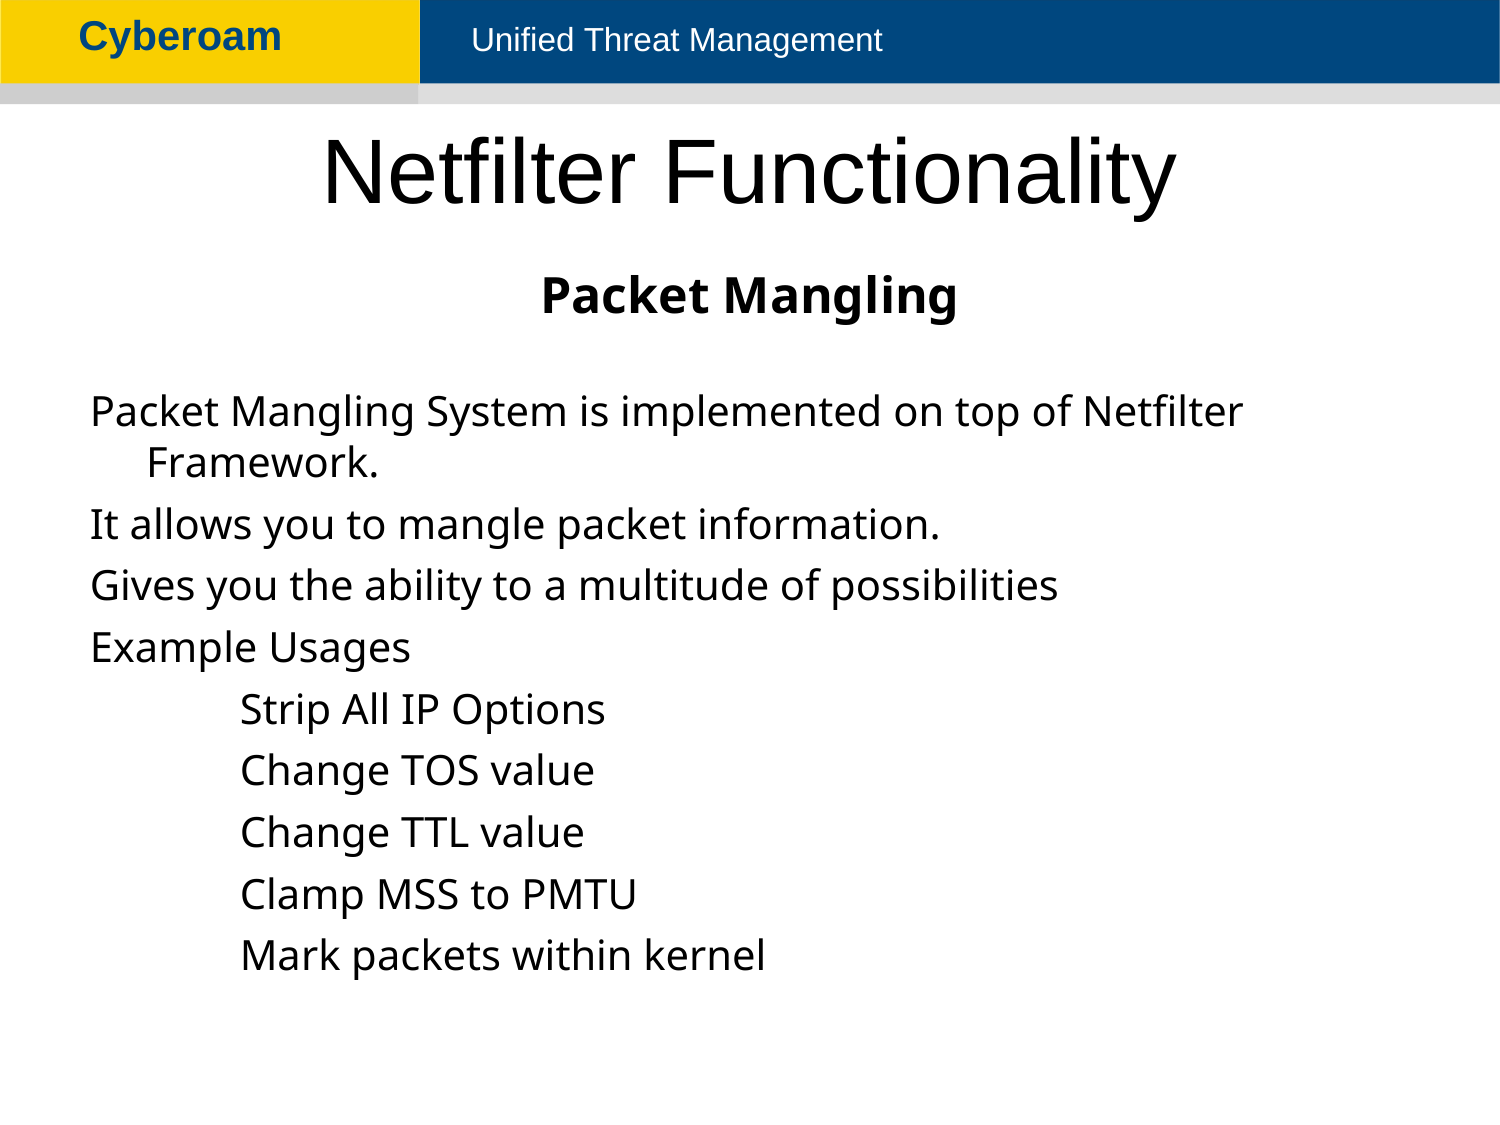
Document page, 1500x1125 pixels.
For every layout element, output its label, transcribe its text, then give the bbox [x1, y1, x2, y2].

list Packet Mangling Packet Mangling System is implemented on top of Netfilter Framework. It allows you to mangle packet information. Gives you the ability to a multitude of possibilities Example Usages Strip All IP Options Change TOS value Change TTL value Clamp MSS to PMTU Mark packets within kernel [75, 262, 1426, 1006]
title Netfilter Functionality [75, 112, 1426, 233]
picture [0, 0, 1500, 83]
